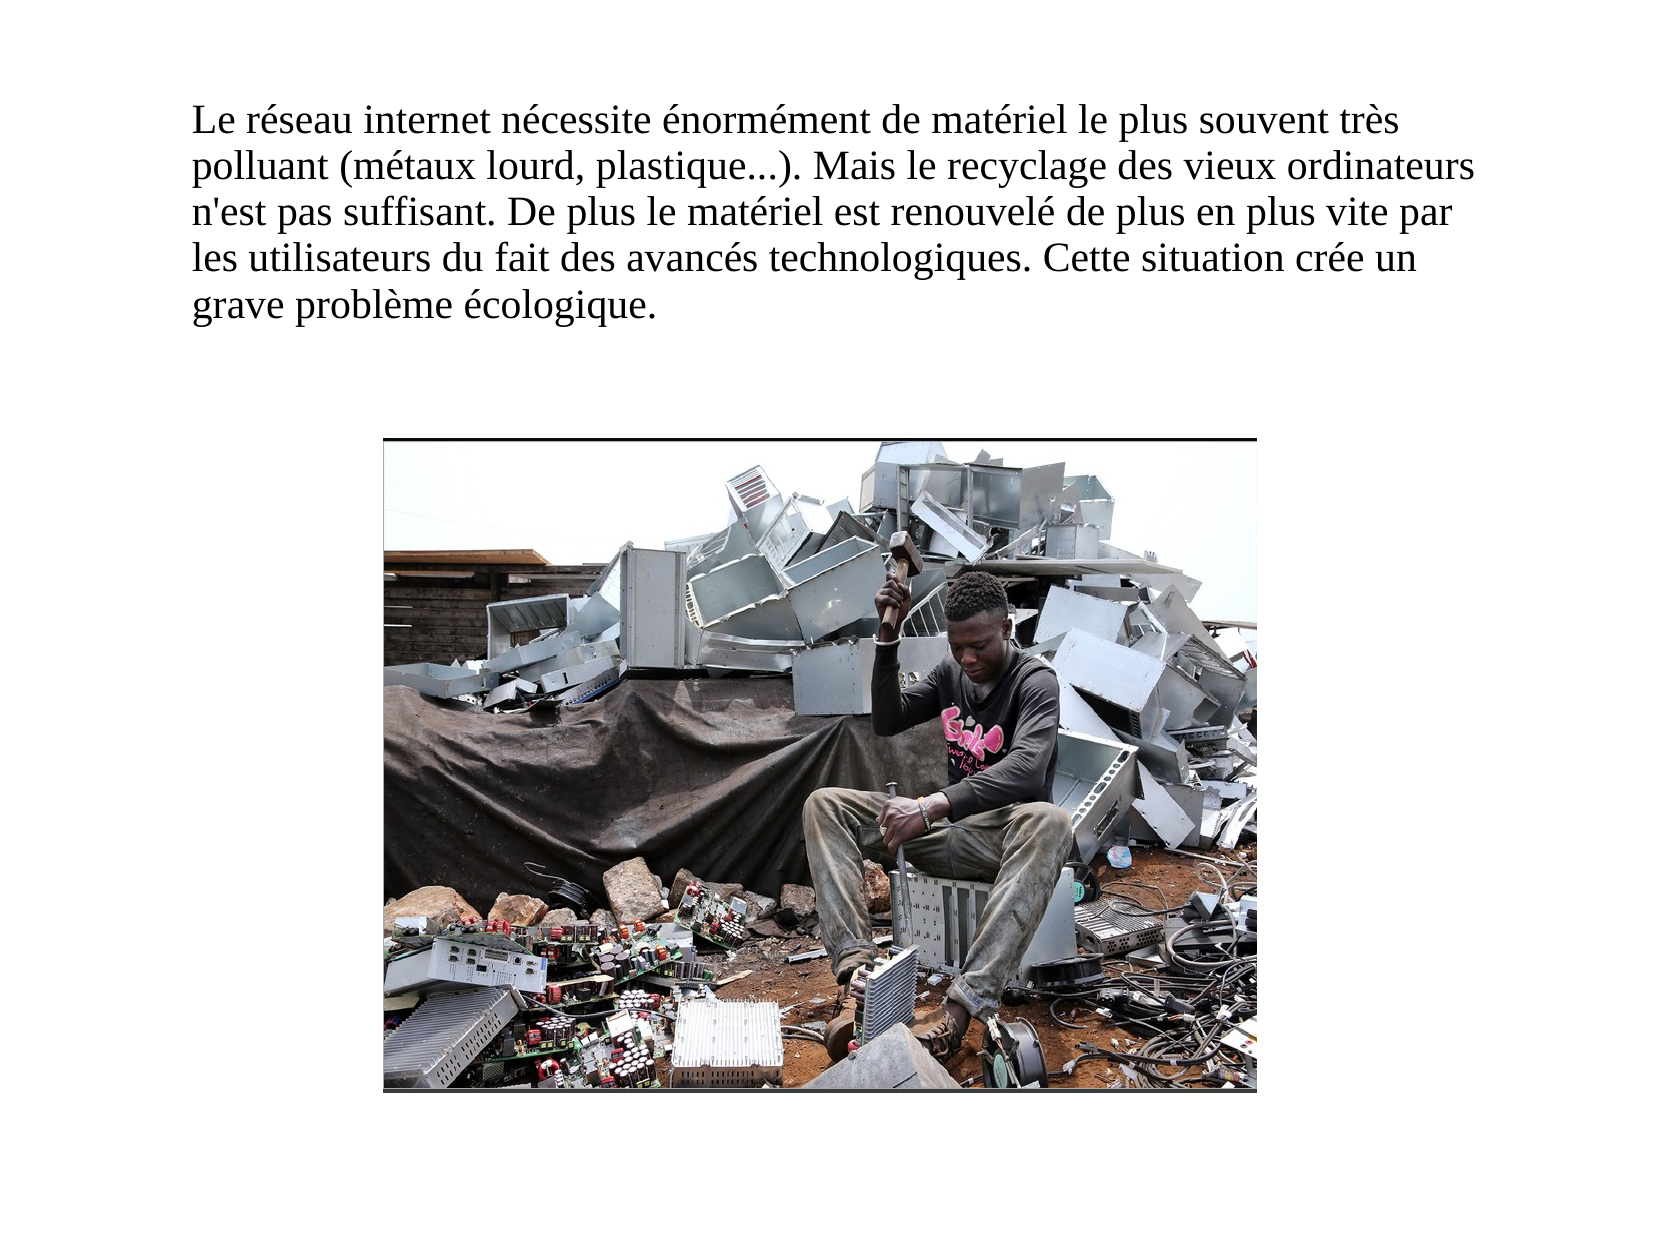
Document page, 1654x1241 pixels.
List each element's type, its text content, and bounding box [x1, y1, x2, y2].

text_box Le réseau internet nécessite énormément de matériel le plus souvent très polluant (métaux lourd, plastique...). Mais le recyclage des vieux ordinateurs n'est pas suffisant. De plus le matériel est renouvelé de plus en plus vite par les utilisateurs du fait des avancés technologiques. Cette situation crée un grave problème écologique. [177, 88, 1506, 443]
picture [383, 438, 1257, 1093]
